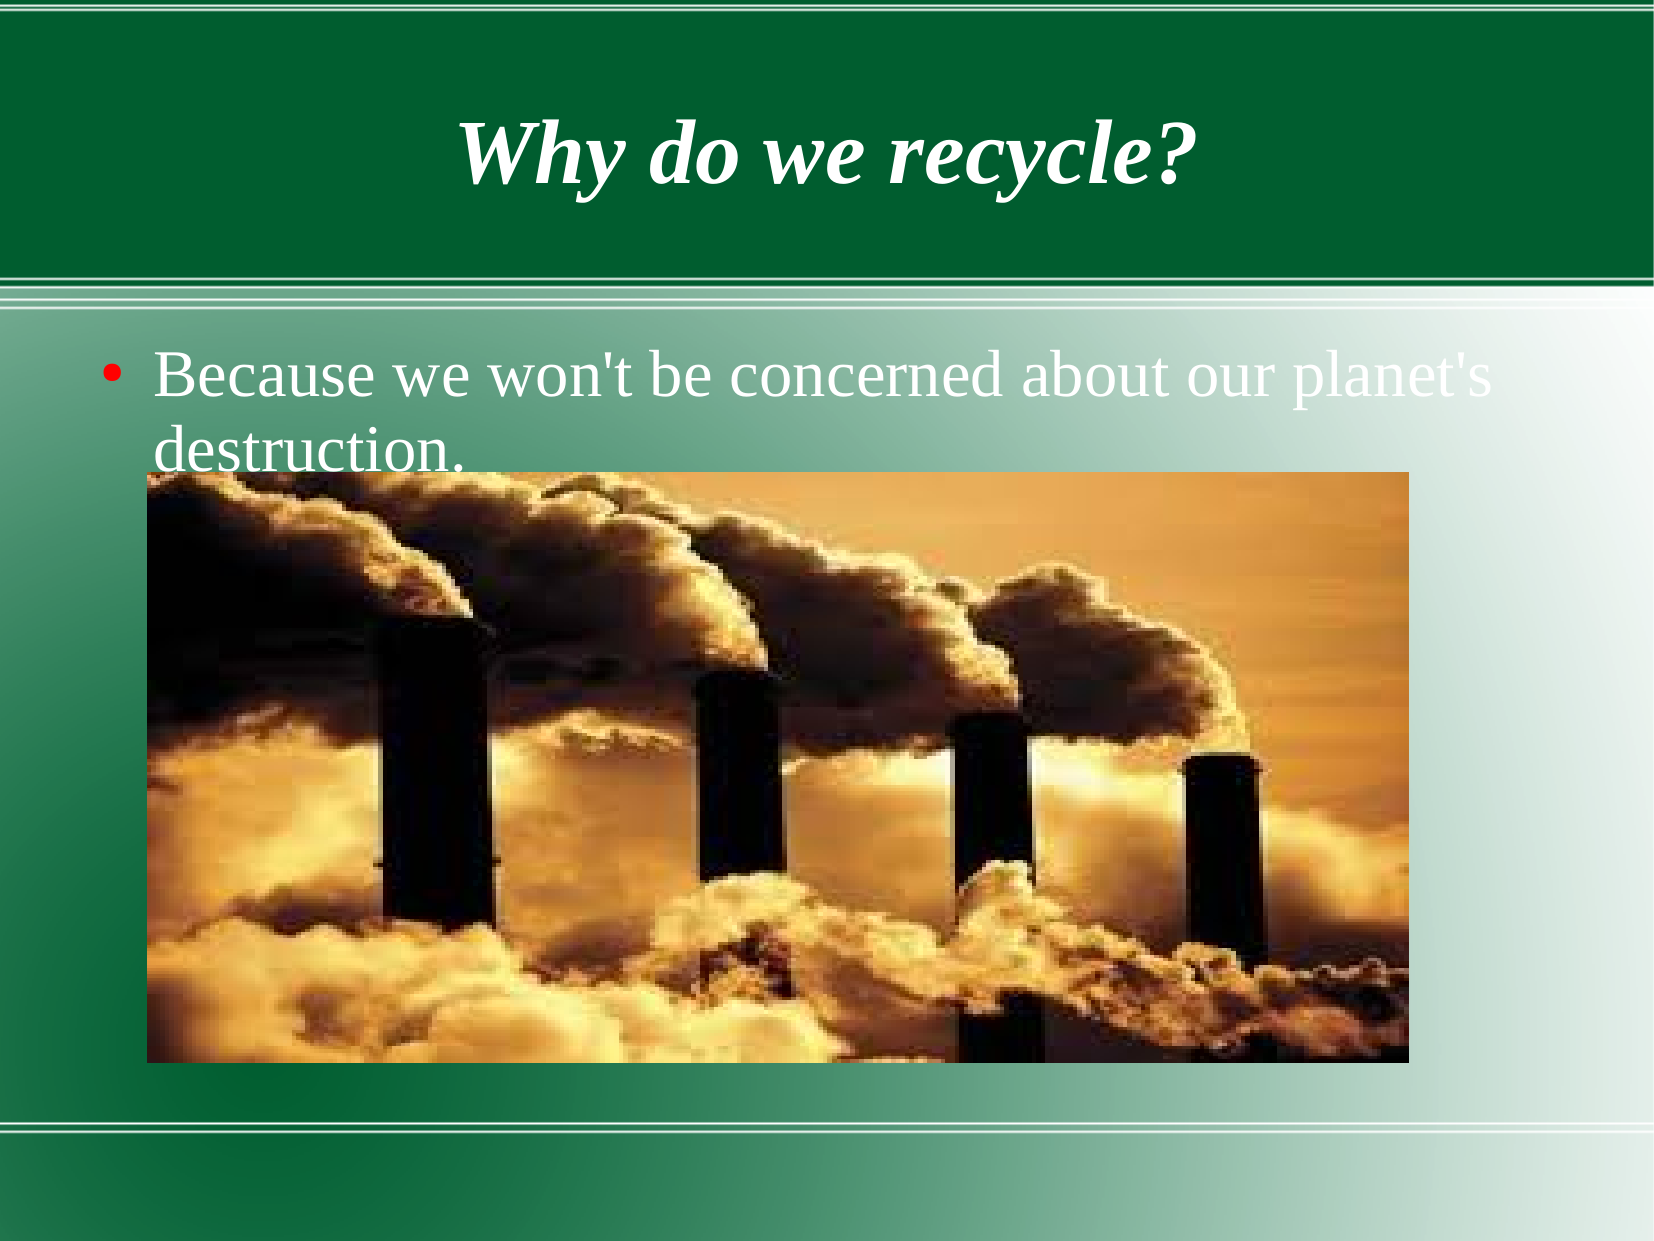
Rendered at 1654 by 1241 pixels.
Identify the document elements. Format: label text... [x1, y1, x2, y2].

list Because we won't be concerned about our planet's destruction. [82, 337, 1571, 1052]
picture [0, 0, 1654, 1241]
title Why do we recycle? [82, 49, 1571, 257]
